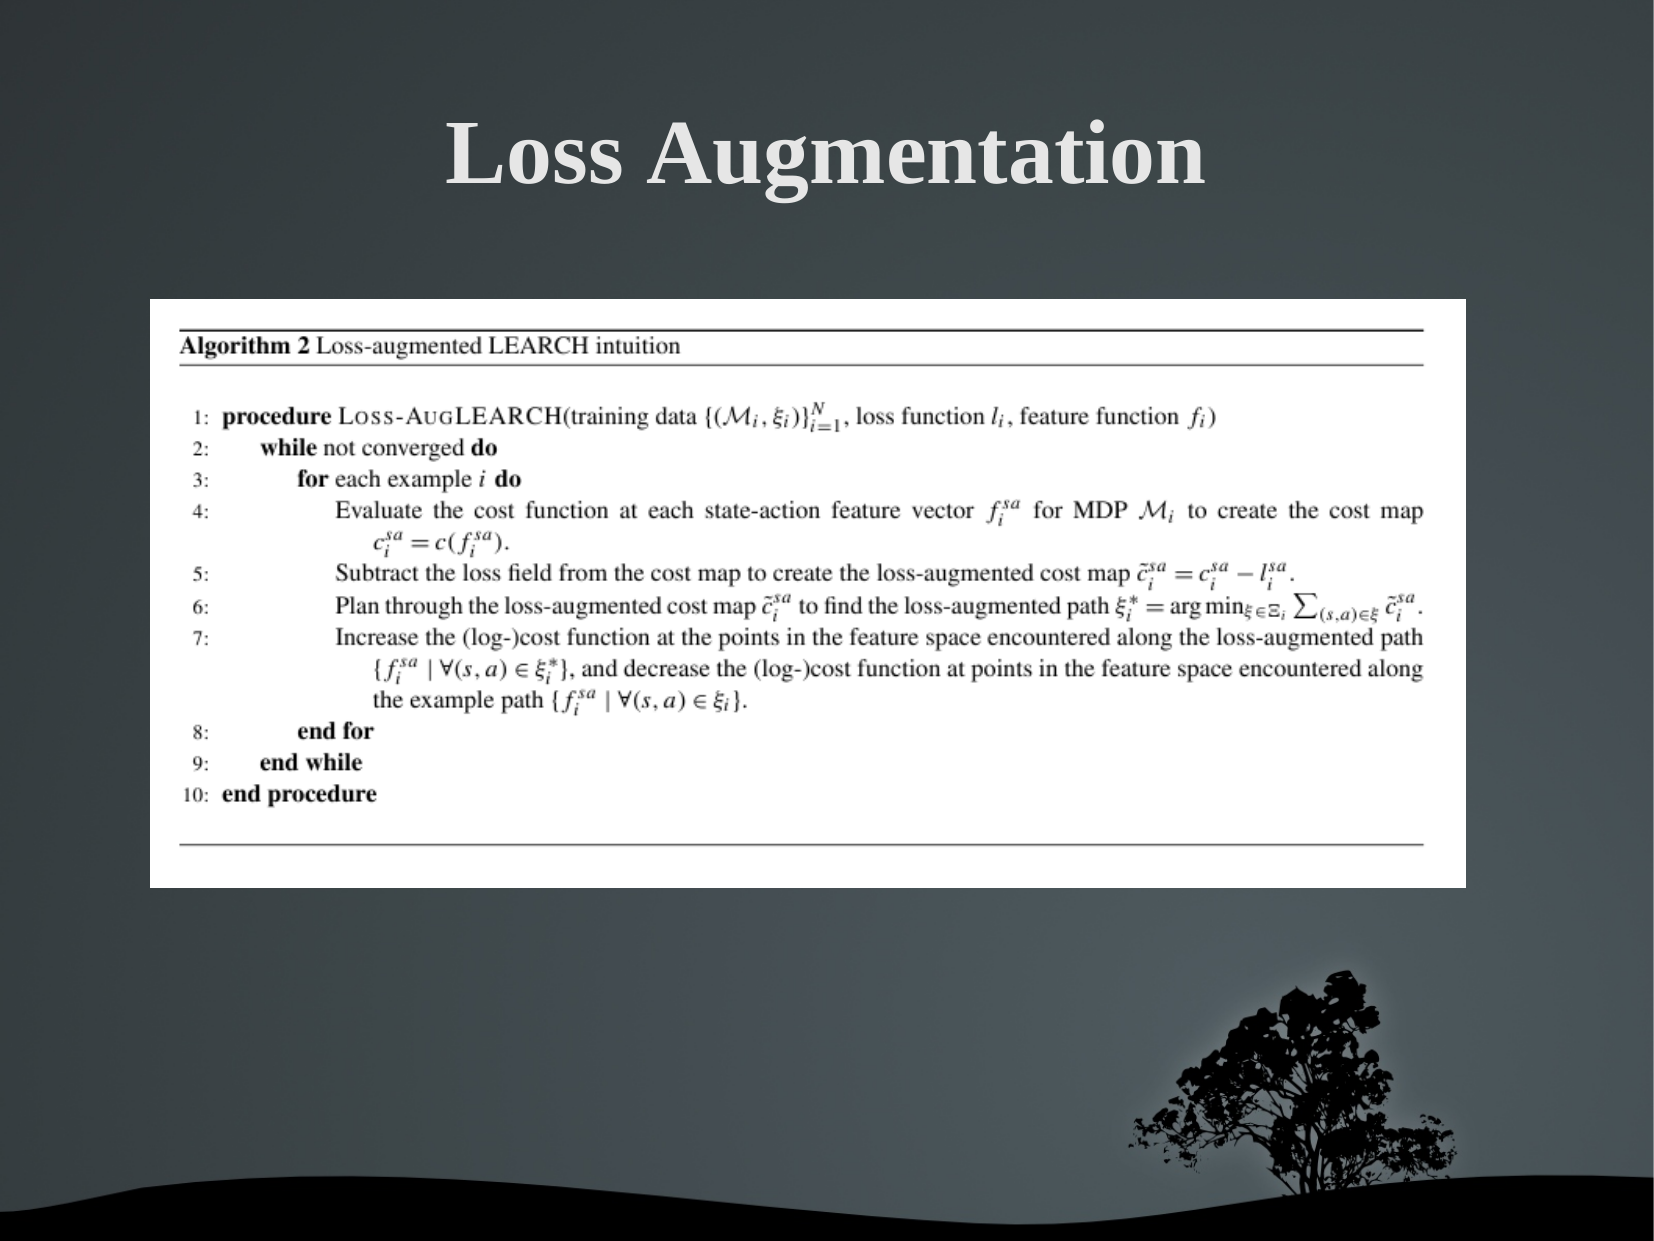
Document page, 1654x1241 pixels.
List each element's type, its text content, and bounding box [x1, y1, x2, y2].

title Loss Augmentation [82, 56, 1571, 250]
picture [0, 0, 1654, 1241]
